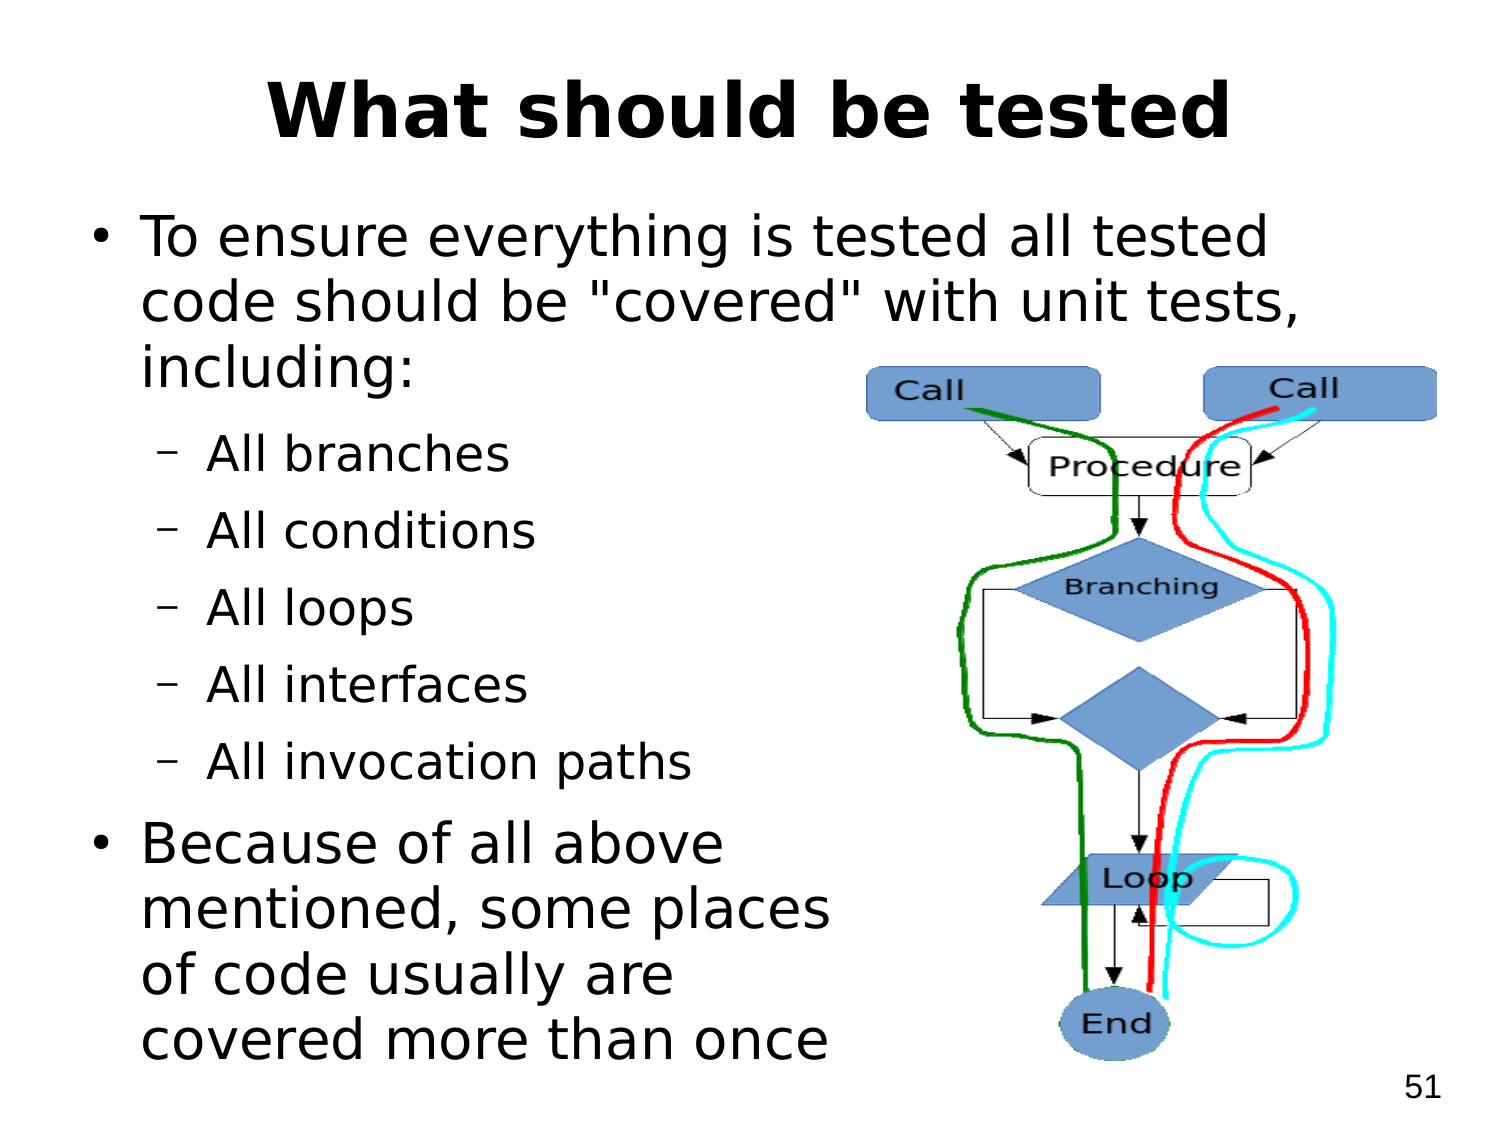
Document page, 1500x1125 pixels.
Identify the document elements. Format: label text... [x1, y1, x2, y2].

list To ensure everything is tested all tested code should be "covered" with unit tests, including: All branches All conditions All loops All interfaces All invocation paths Because of all above mentioned, some places of code usually are covered more than once [75, 204, 1372, 1075]
picture [866, 366, 1437, 1061]
title What should be tested [75, 44, 1425, 177]
